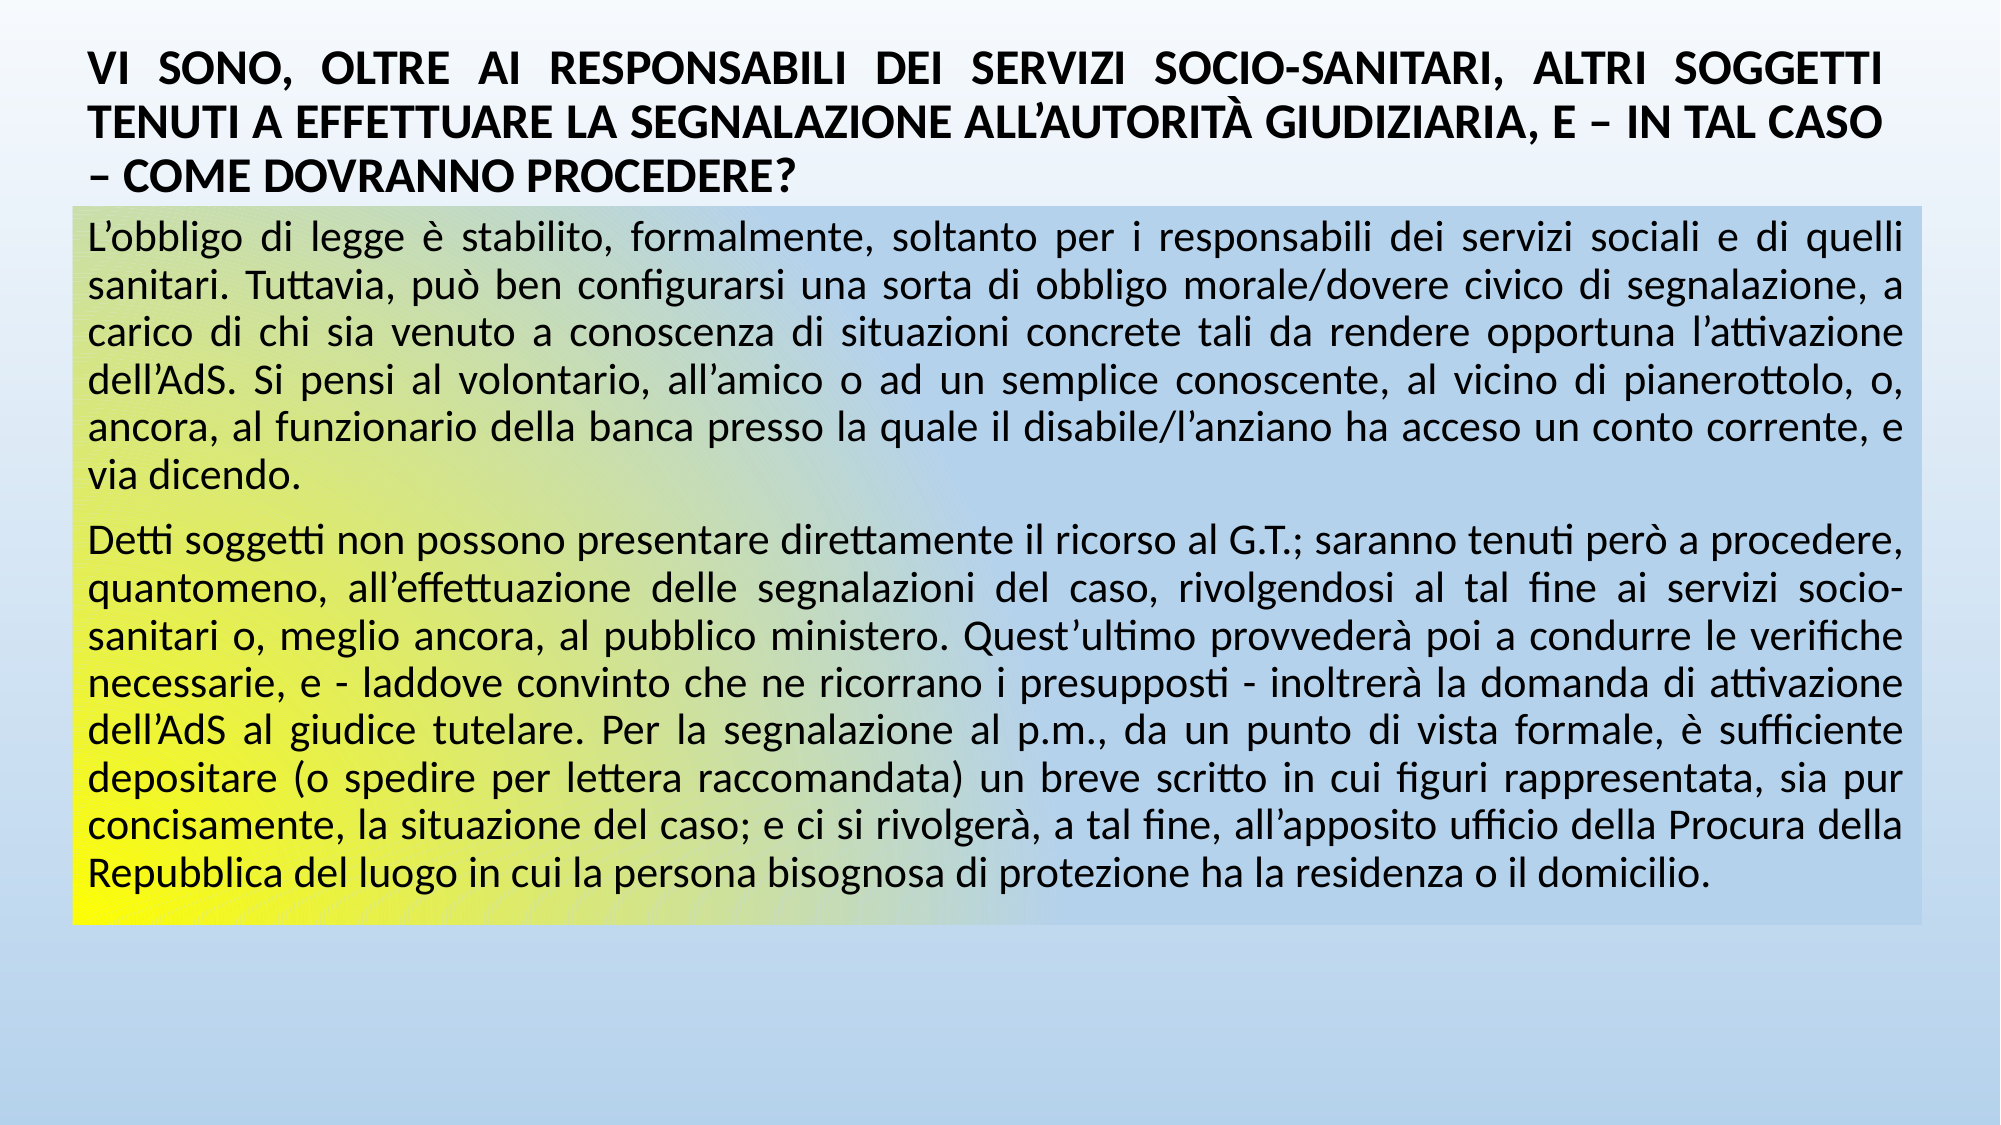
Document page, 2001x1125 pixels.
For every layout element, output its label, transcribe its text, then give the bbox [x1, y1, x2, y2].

title VI SONO, OLTRE AI RESPONSABILI DEI SERVIZI SOCIO-SANITARI, ALTRI SOGGETTI TENUTI A EFFETTUARE LA SEGNALAZIONE ALL’AUTORITÀ GIUDIZIARIA, E – IN TAL CASO – COME DOVRANNO PROCEDERE? [72, 34, 1901, 188]
list L’obbligo di legge è stabilito, formalmente, soltanto per i responsabili dei servizi sociali e di quelli sanitari. Tuttavia, può ben configurarsi una sorta di obbligo morale/dovere civico di segnalazione, a carico di chi sia venuto a conoscenza di situazioni concrete tali da rendere opportuna l’attivazione dell’AdS. Si pensi al volontario, all’amico o ad un semplice conoscente, al vicino di pianerottolo, o, ancora, al funzionario della banca presso la quale il disabile/l’anziano ha acceso un conto corrente, e via dicendo. Detti soggetti non possono presentare direttamente il ricorso al G.T.; saranno tenuti però a procedere, quantomeno, all’effettuazione delle segnalazioni del caso, rivolgendosi al tal fine ai servizi socio-sanitari o, meglio ancora, al pubblico ministero. Quest’ultimo provvederà poi a condurre le verifiche necessarie, e - laddove convinto che ne ricorrano i presupposti - inoltrerà la domanda di attivazione dell’AdS al giudice tutelare. Per la segnalazione al p.m., da un punto di vista formale, è sufficiente depositare (o spedire per lettera raccomandata) un breve scritto in cui figuri rappresentata, sia pur concisamente, la situazione del caso; e ci si rivolgerà, a tal fine, all’apposito ufficio della Procura della Repubblica del luogo in cui la persona bisognosa di protezione ha la residenza o il domicilio. [72, 206, 1922, 925]
